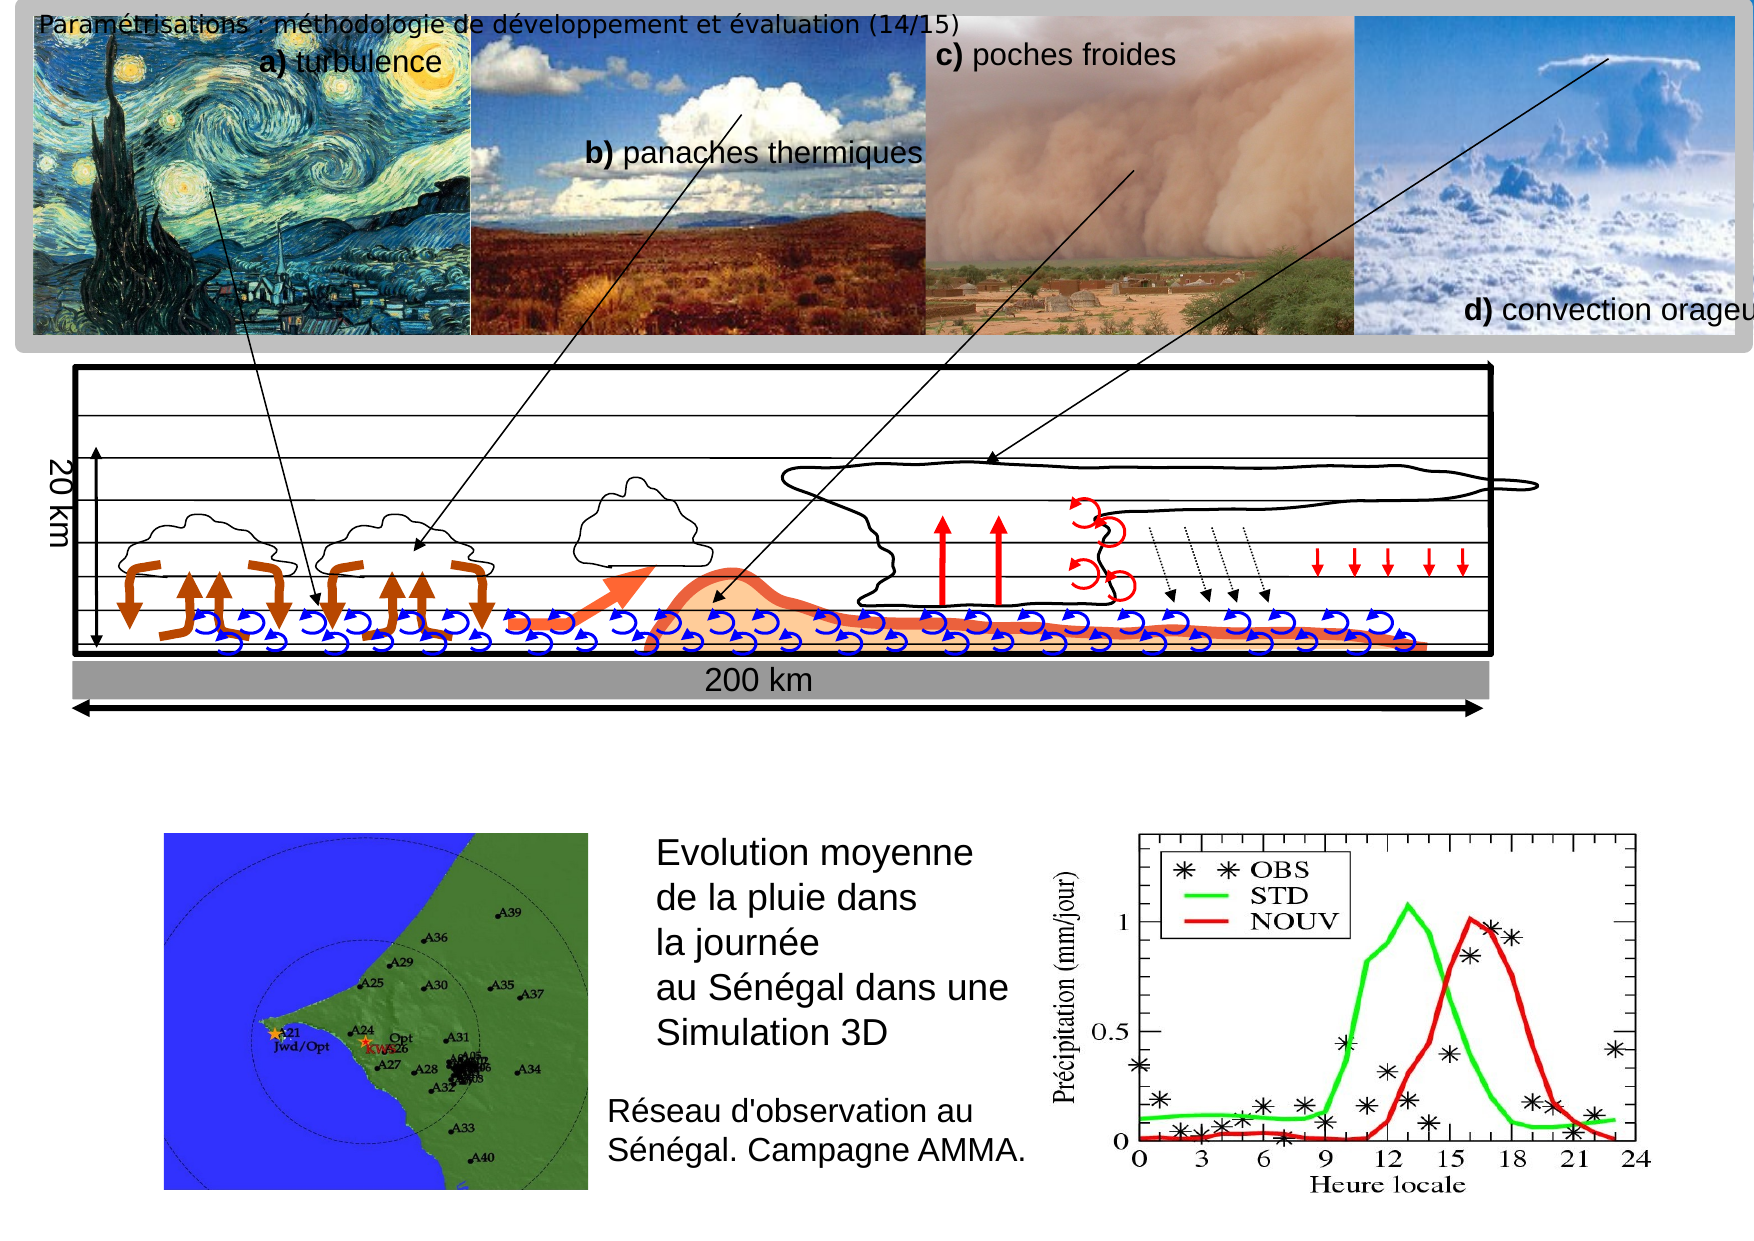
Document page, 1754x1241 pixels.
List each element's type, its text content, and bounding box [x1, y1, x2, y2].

text_box [905, 645, 966, 650]
picture [163, 833, 589, 1190]
picture [1727, 305, 1735, 310]
text_box [862, 645, 903, 650]
text_box [1166, 645, 1207, 650]
text_box [1156, 630, 1208, 643]
text_box [1268, 632, 1315, 643]
text_box [1066, 645, 1107, 650]
text_box [1370, 637, 1398, 643]
text_box [1314, 633, 1368, 643]
text_box [1371, 645, 1411, 649]
picture [33, 16, 1735, 335]
text_box Paramétrisations : méthodologie de développement et évaluation (14/15) [24, 3, 1139, 53]
text_box [658, 645, 699, 650]
text_box [729, 612, 859, 643]
picture [1727, 312, 1735, 318]
text_box [674, 578, 809, 609]
text_box [874, 661, 1489, 699]
text_box 20 km [9, 443, 88, 643]
text_box [840, 619, 966, 643]
text_box [1011, 645, 1064, 650]
text_box Evolution moyenne de la pluie dans la journée au Sénégal dans une Simulation 3D [640, 820, 1136, 1089]
text_box [756, 645, 797, 650]
text_box b) panaches thermiques [683, 124, 811, 196]
text_box [999, 627, 1064, 643]
text_box [655, 612, 754, 643]
text_box [1206, 632, 1270, 643]
text_box [701, 645, 753, 650]
text_box [1109, 645, 1163, 650]
text_box [1046, 628, 1109, 643]
text_box [799, 645, 859, 650]
text_box [1273, 645, 1313, 650]
text_box b) panaches thermiques [569, 124, 732, 196]
text_box a) turbulence [244, 53, 475, 104]
picture [1066, 831, 1653, 1195]
text_box [1209, 645, 1270, 650]
text_box [1315, 645, 1368, 650]
text_box [947, 623, 1011, 643]
text_box Réseau d'observation au Sénégal. Campagne AMMA. [592, 1081, 1066, 1203]
text_box [1106, 632, 1164, 643]
text_box [73, 661, 689, 699]
text_box d) convection orageuse [1449, 281, 1685, 352]
text_box c) poches froides [920, 27, 1214, 98]
text_box [659, 615, 678, 631]
text_box [969, 645, 1009, 650]
text_box 200 km [689, 654, 874, 723]
